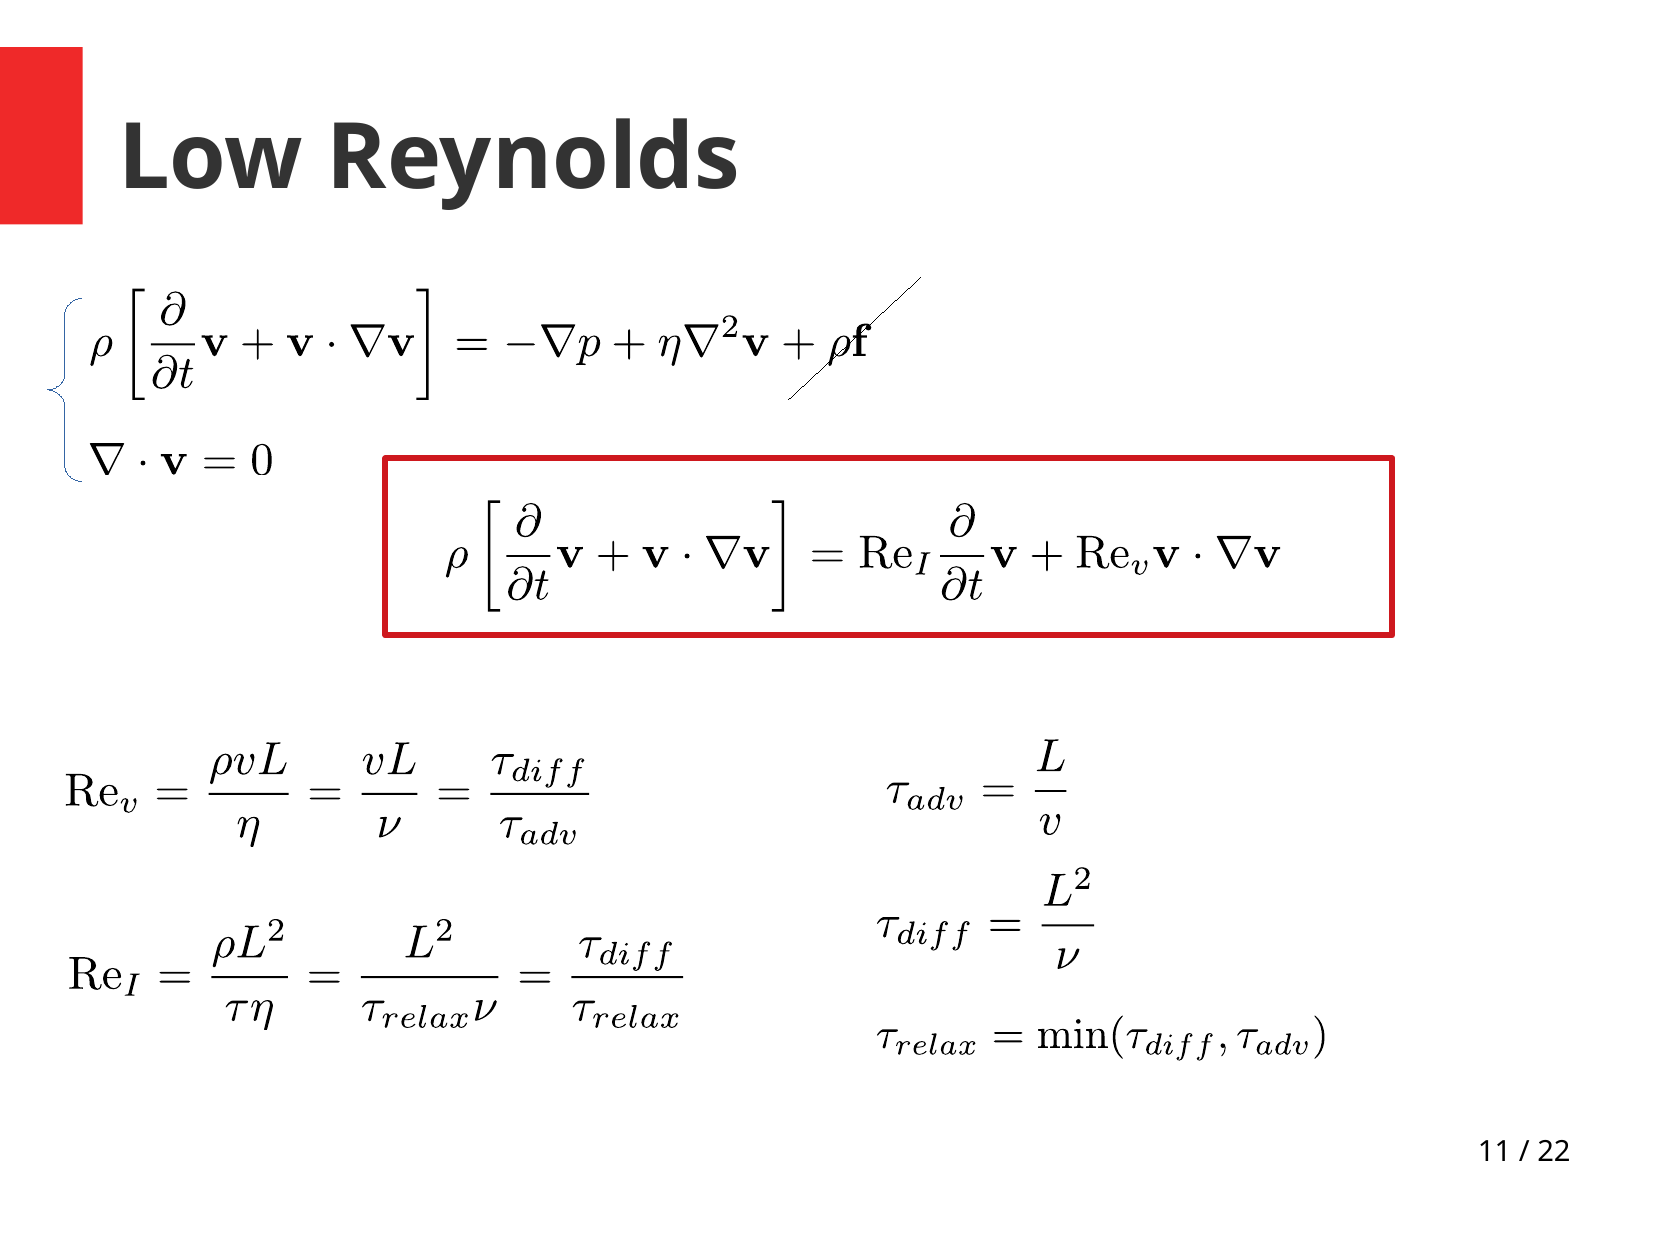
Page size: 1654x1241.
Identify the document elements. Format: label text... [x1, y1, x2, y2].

picture [885, 739, 1067, 835]
picture [67, 919, 684, 1030]
picture [88, 288, 873, 400]
picture [444, 500, 1283, 612]
title Low Reynolds [118, 49, 1571, 257]
picture [875, 867, 1095, 969]
picture [64, 742, 590, 847]
text_box [875, 1015, 1329, 1061]
picture [87, 443, 274, 475]
